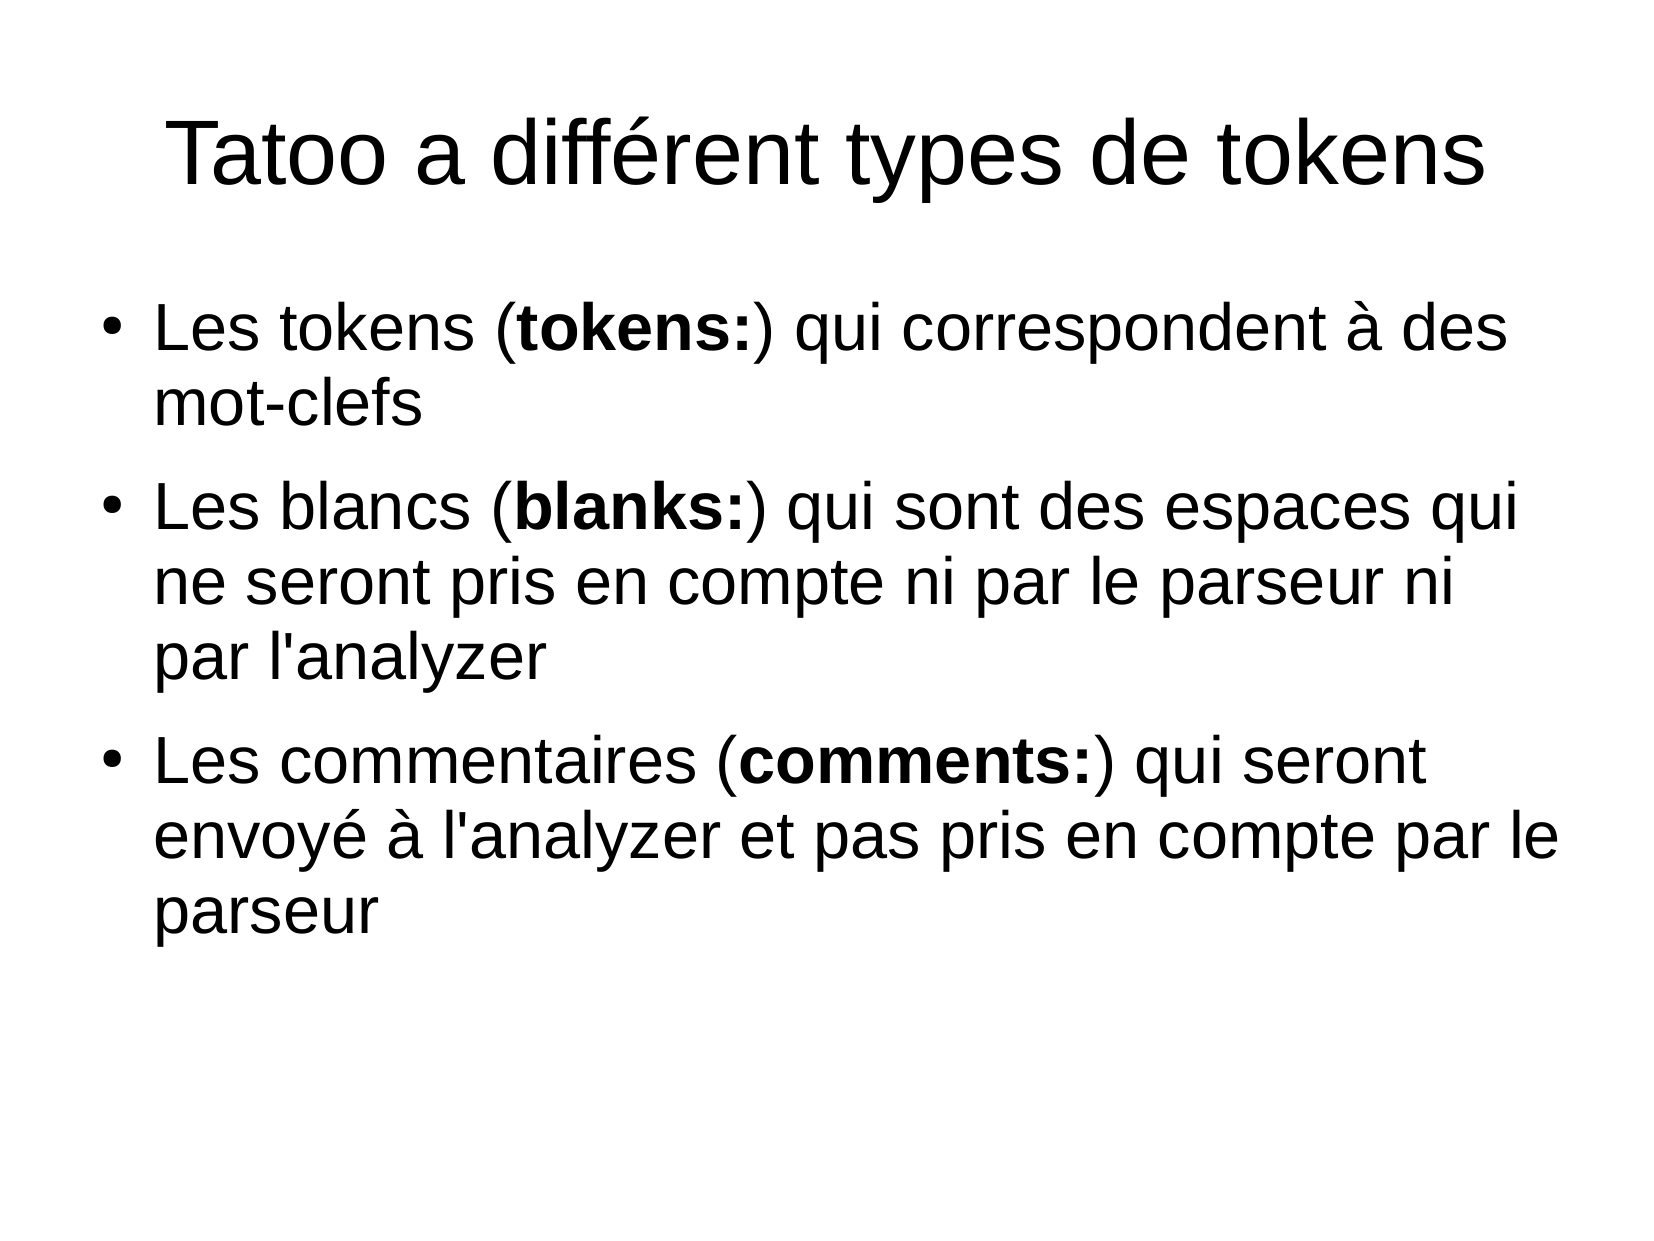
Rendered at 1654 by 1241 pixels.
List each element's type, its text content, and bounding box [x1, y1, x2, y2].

list Les tokens (tokens:) qui correspondent à des mot-clefs Les blancs (blanks:) qui sont des espaces qui ne seront pris en compte ni par le parseur ni par l'analyzer Les commentaires (comments:) qui seront envoyé à l'analyzer et pas pris en compte par le parseur [82, 290, 1571, 1094]
title Tatoo a différent types de tokens [82, 56, 1571, 250]
